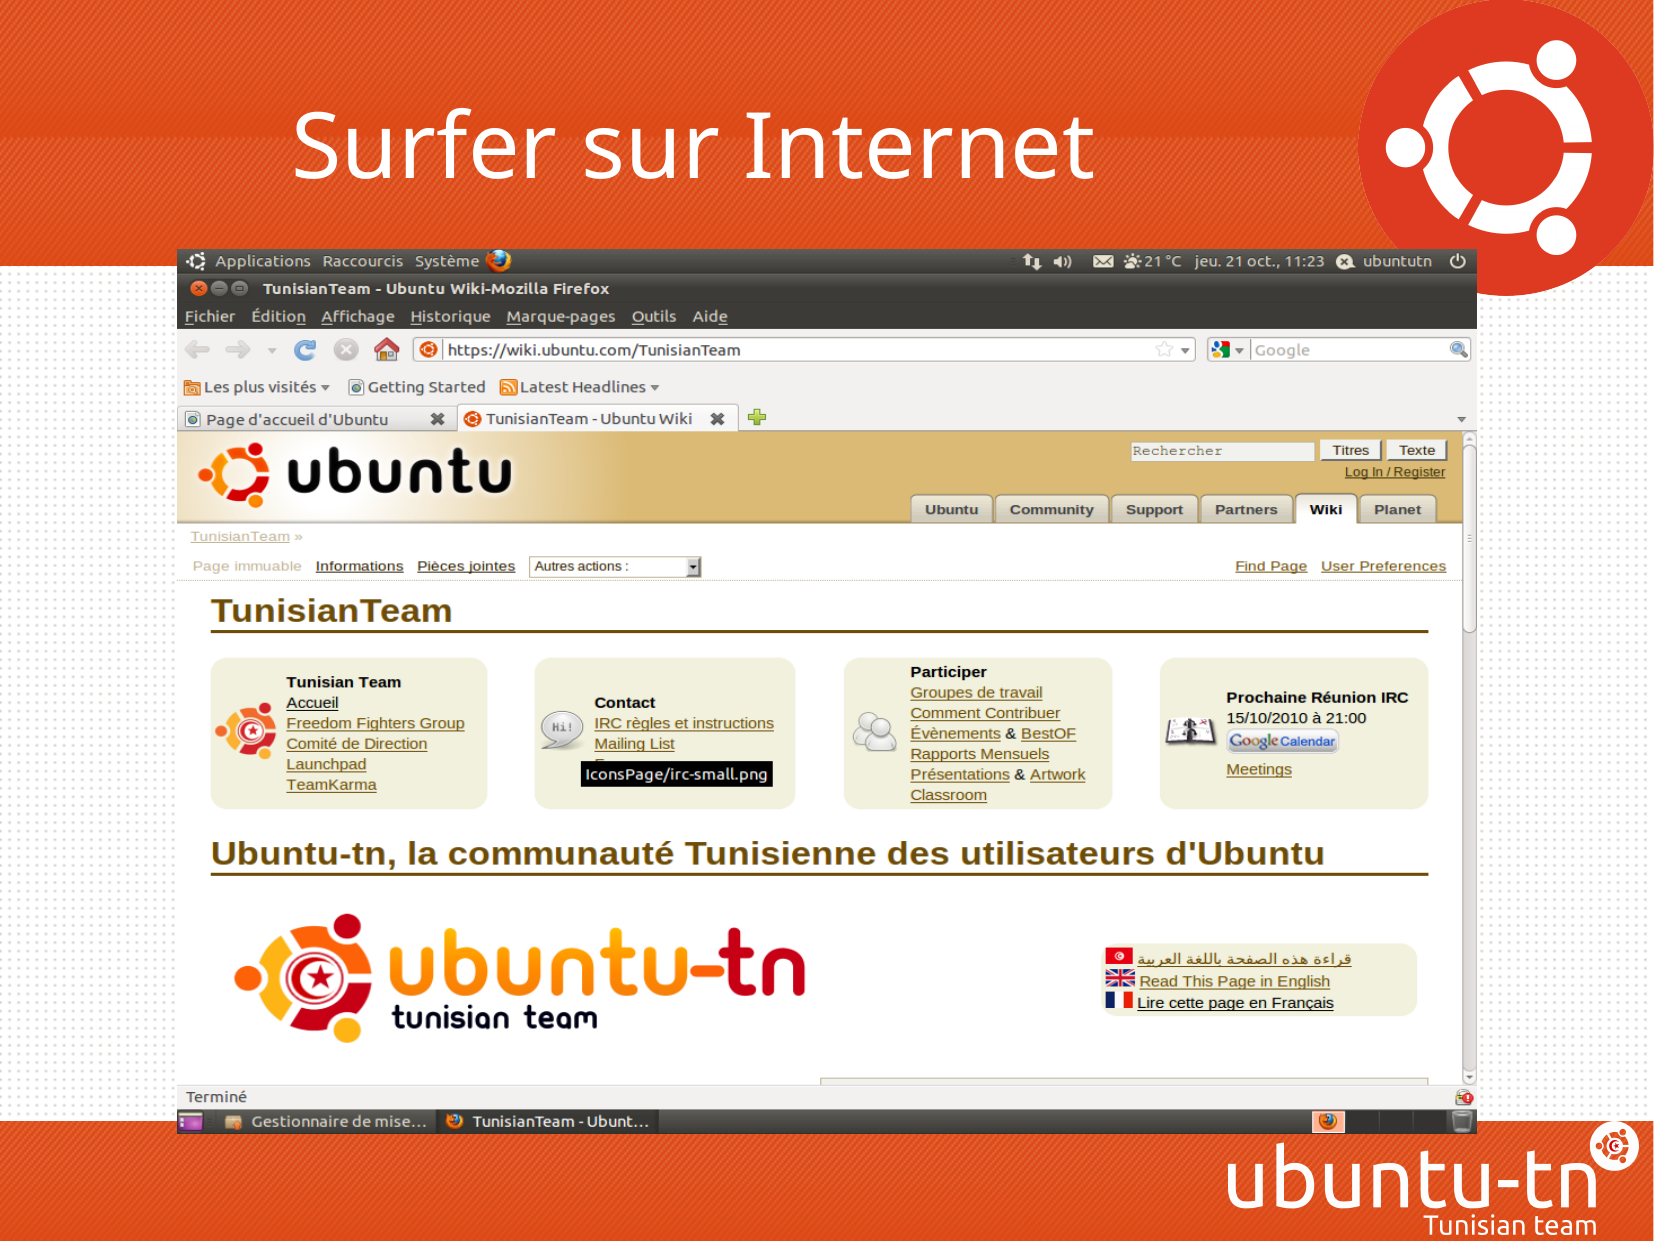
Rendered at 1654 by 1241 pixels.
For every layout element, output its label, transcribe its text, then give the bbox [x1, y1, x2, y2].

title Surfer sur Internet [29, 29, 1359, 257]
picture [0, 0, 1654, 1241]
